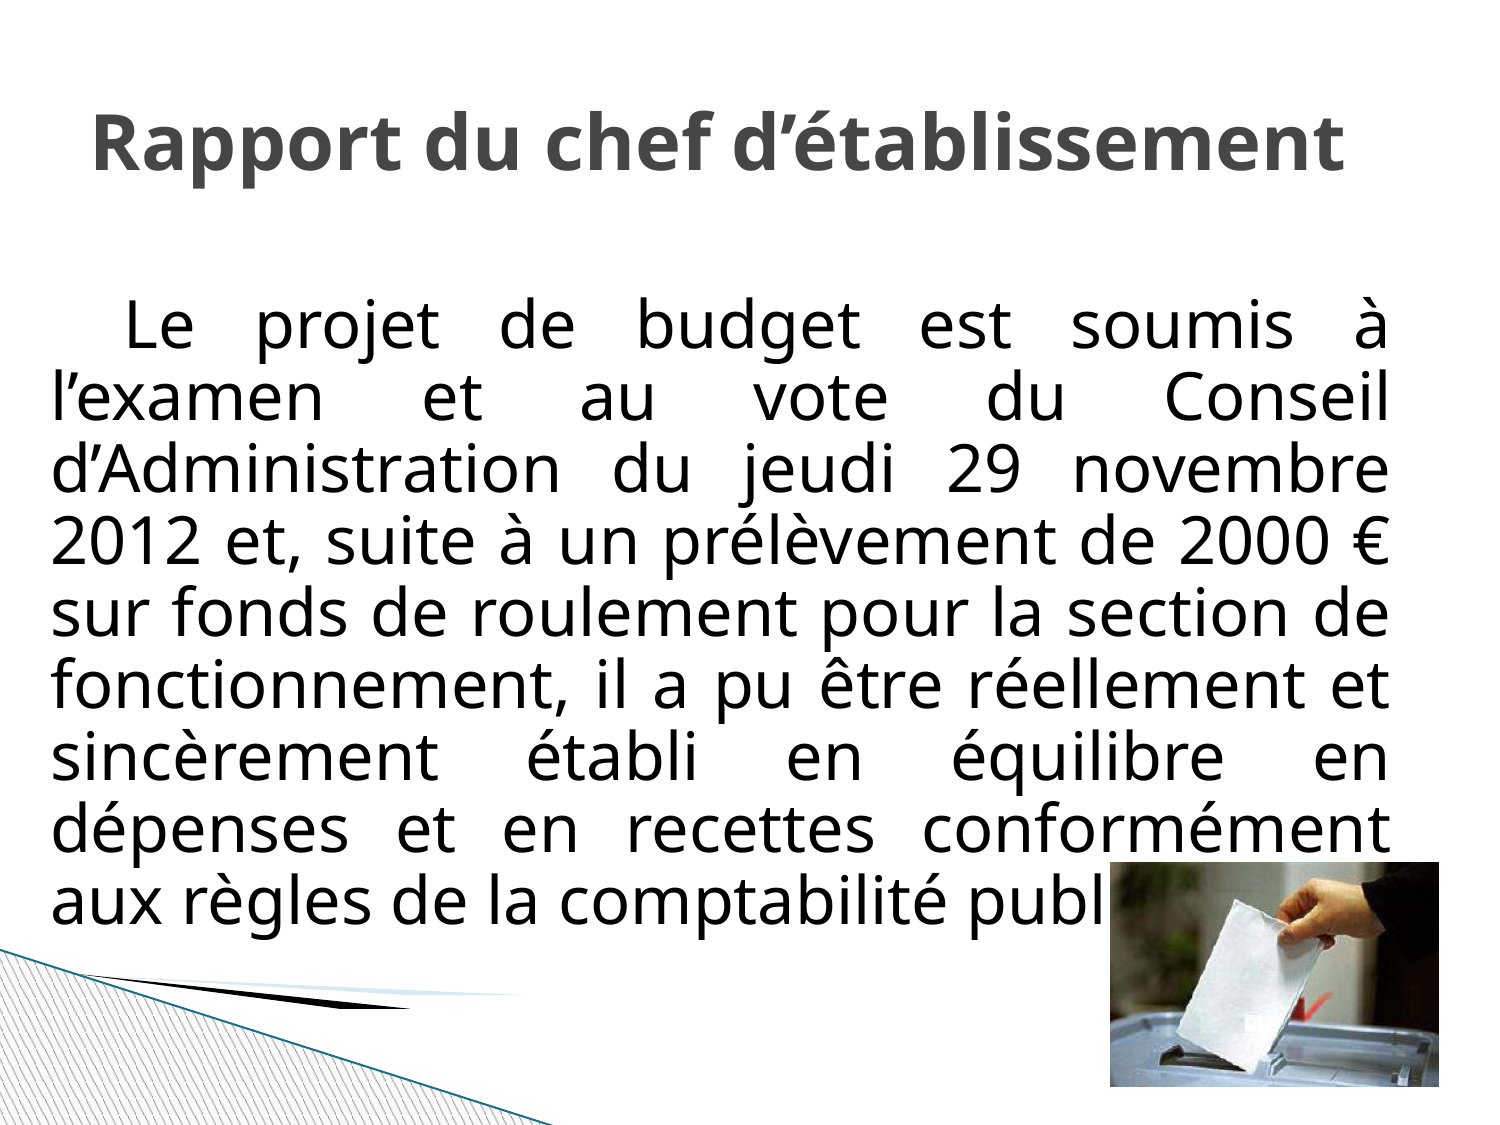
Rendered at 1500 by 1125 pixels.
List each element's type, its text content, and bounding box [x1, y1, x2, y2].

picture [0, 952, 543, 1125]
title Rapport du chef d’établissement [75, 45, 1425, 233]
picture [1110, 862, 1439, 1087]
list Le projet de budget est soumis à l’examen et au vote du Conseil d’Administration du jeudi 29 novembre 2012 et, suite à un prélèvement de 2000 € sur fonds de roulement pour la section de fonctionnement, il a pu être réellement et sincèrement établi en équilibre en dépenses et en recettes conformément aux règles de la comptabilité publique. [35, 283, 1408, 1071]
